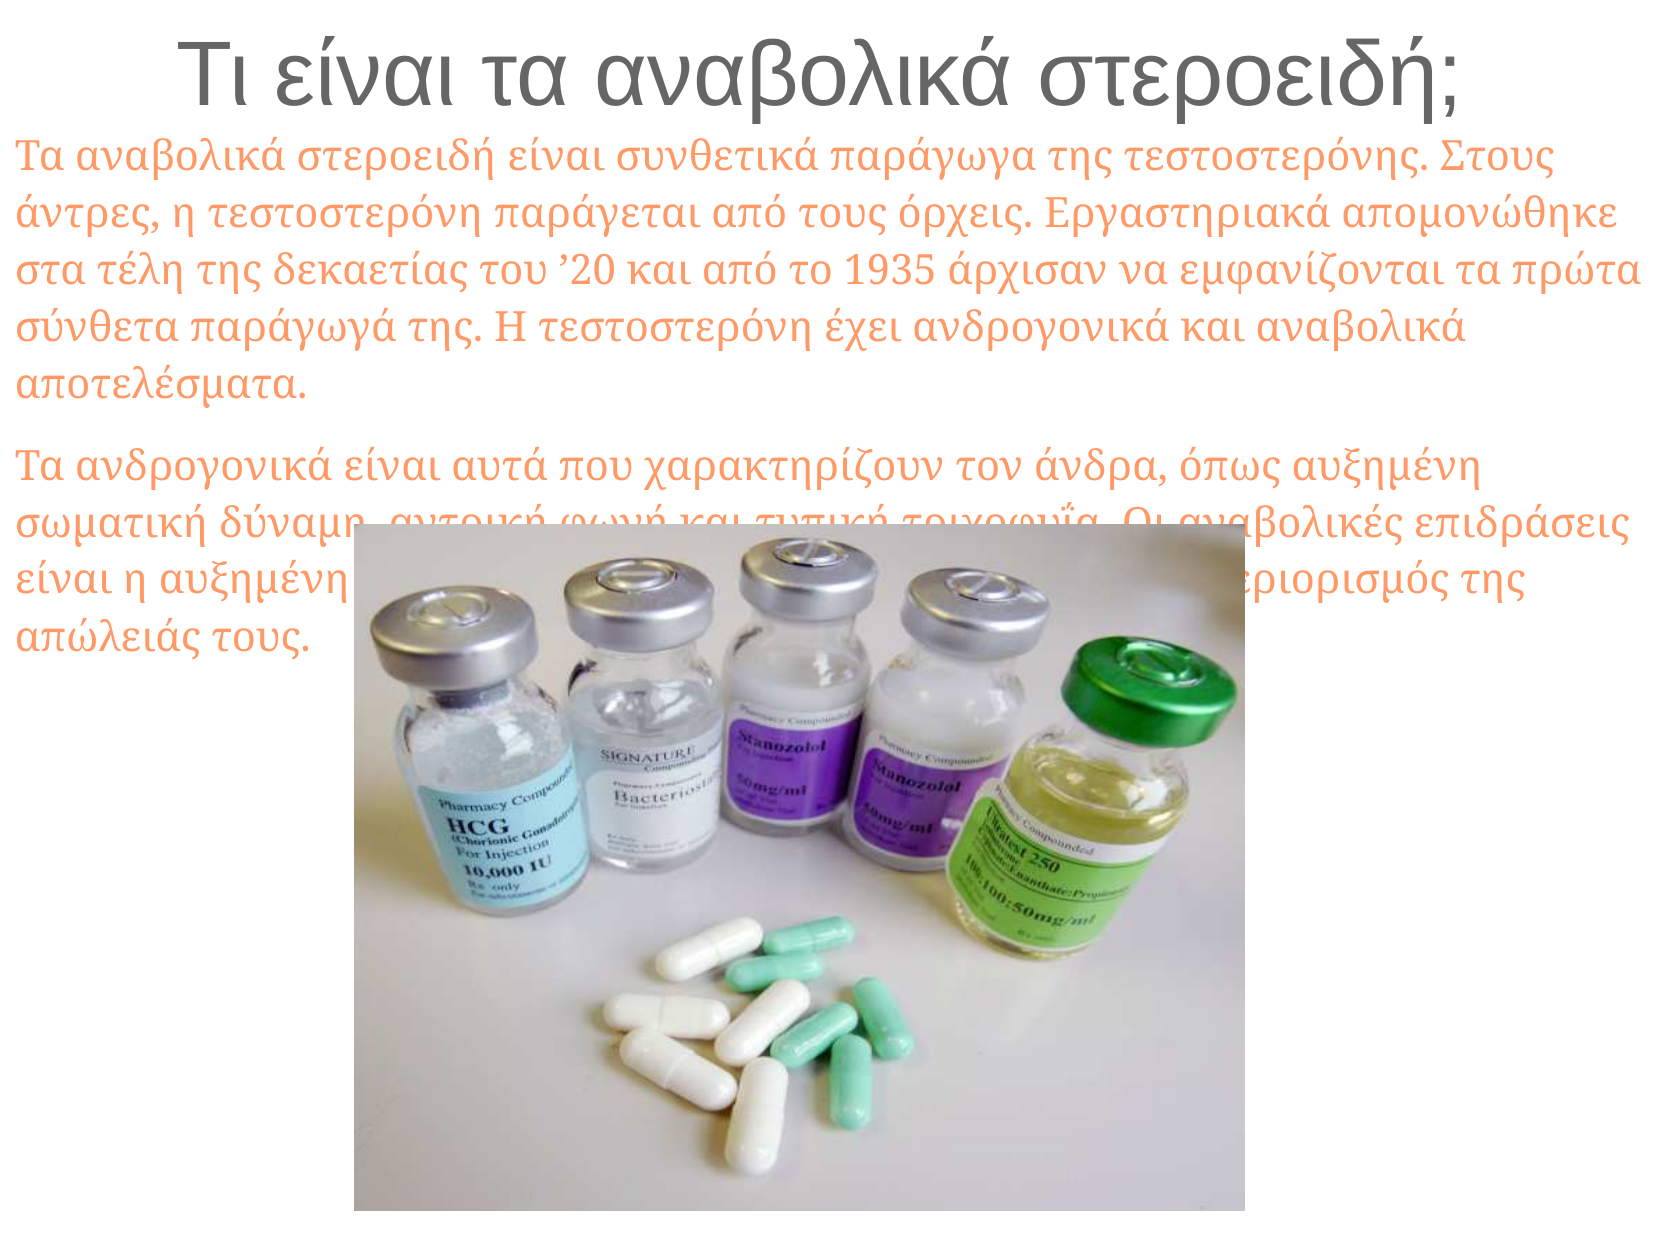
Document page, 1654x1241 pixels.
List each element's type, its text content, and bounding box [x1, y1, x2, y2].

text_box Τα αναβολικά στεροειδή είναι συνθετικά παράγωγα της τεστοστερόνης. Στους άντρες, η τεστοστερόνη παράγεται από τους όρχεις. Εργαστηριακά απομονώθηκε στα τέλη της δεκαετίας του ’20 και από το 1935 άρχισαν να εμφανίζονται τα πρώτα σύνθετα παράγωγά της. Η τεστοστερόνη έχει ανδρογονικά και αναβολικά αποτελέσματα. Τα ανδρογονικά είναι αυτά που χαρακτηρίζουν τον άνδρα, όπως αυξημένη σωματική δύναμη, αντρική φωνή και τυπική τριχοφυΐα. Οι αναβολικές επιδράσεις είναι η αυξημένη σύνθεση πρωτεϊνών στον οργανισμό και ο περιορισμός της απώλειάς τους. [0, 118, 1654, 591]
title Τι είναι τα αναβολικά στεροειδή; [76, 0, 1565, 118]
picture [354, 524, 1245, 1211]
